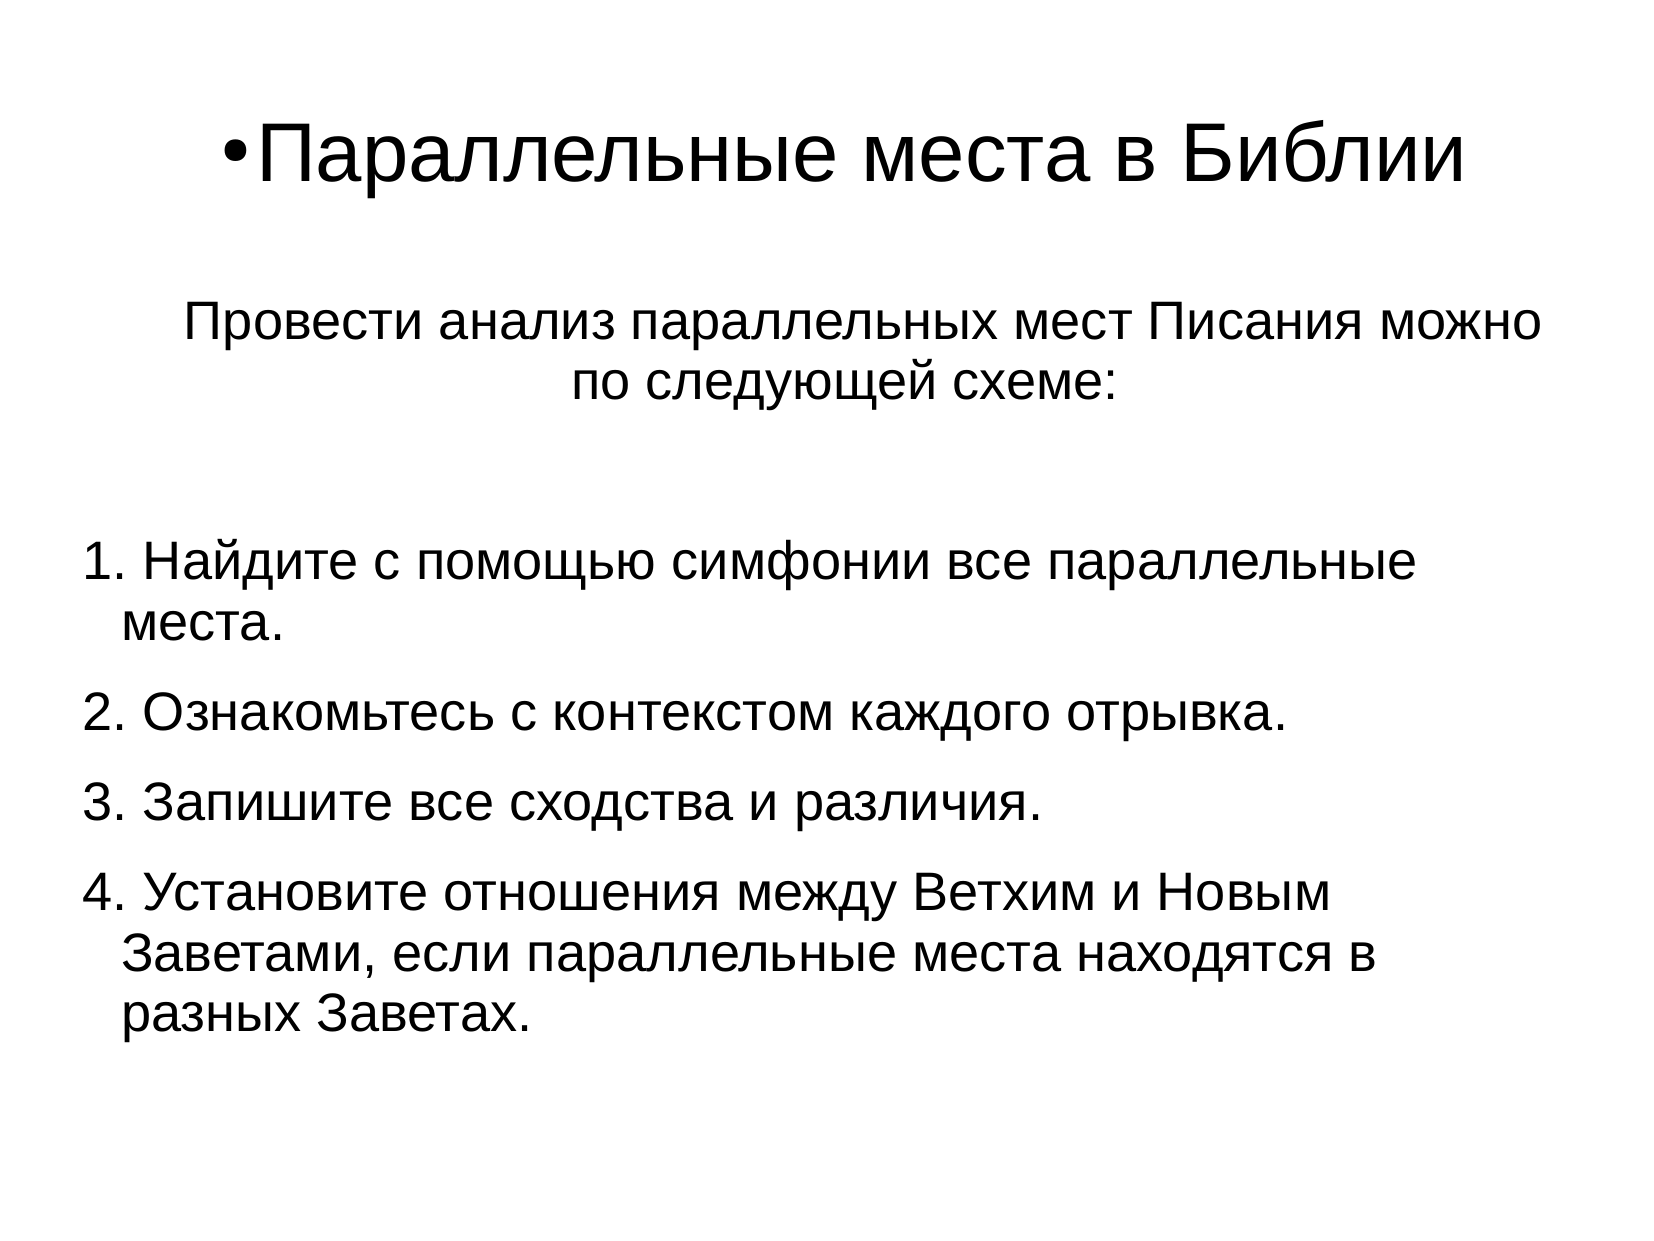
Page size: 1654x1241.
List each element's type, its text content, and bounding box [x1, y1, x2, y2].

list Провести анализ параллельных мест Писания можно по следующей схеме: 1. Найдите с помощью симфонии все параллельные места. 2. Ознакомьтесь с контекстом каждого отрывка. 3. Запишите все сходства и различия. 4. Установите отношения между Ветхим и Новым Заветами, если параллельные места находятся в разных Заветах. [82, 290, 1571, 1109]
title Параллельные места в Библии [82, 49, 1571, 257]
